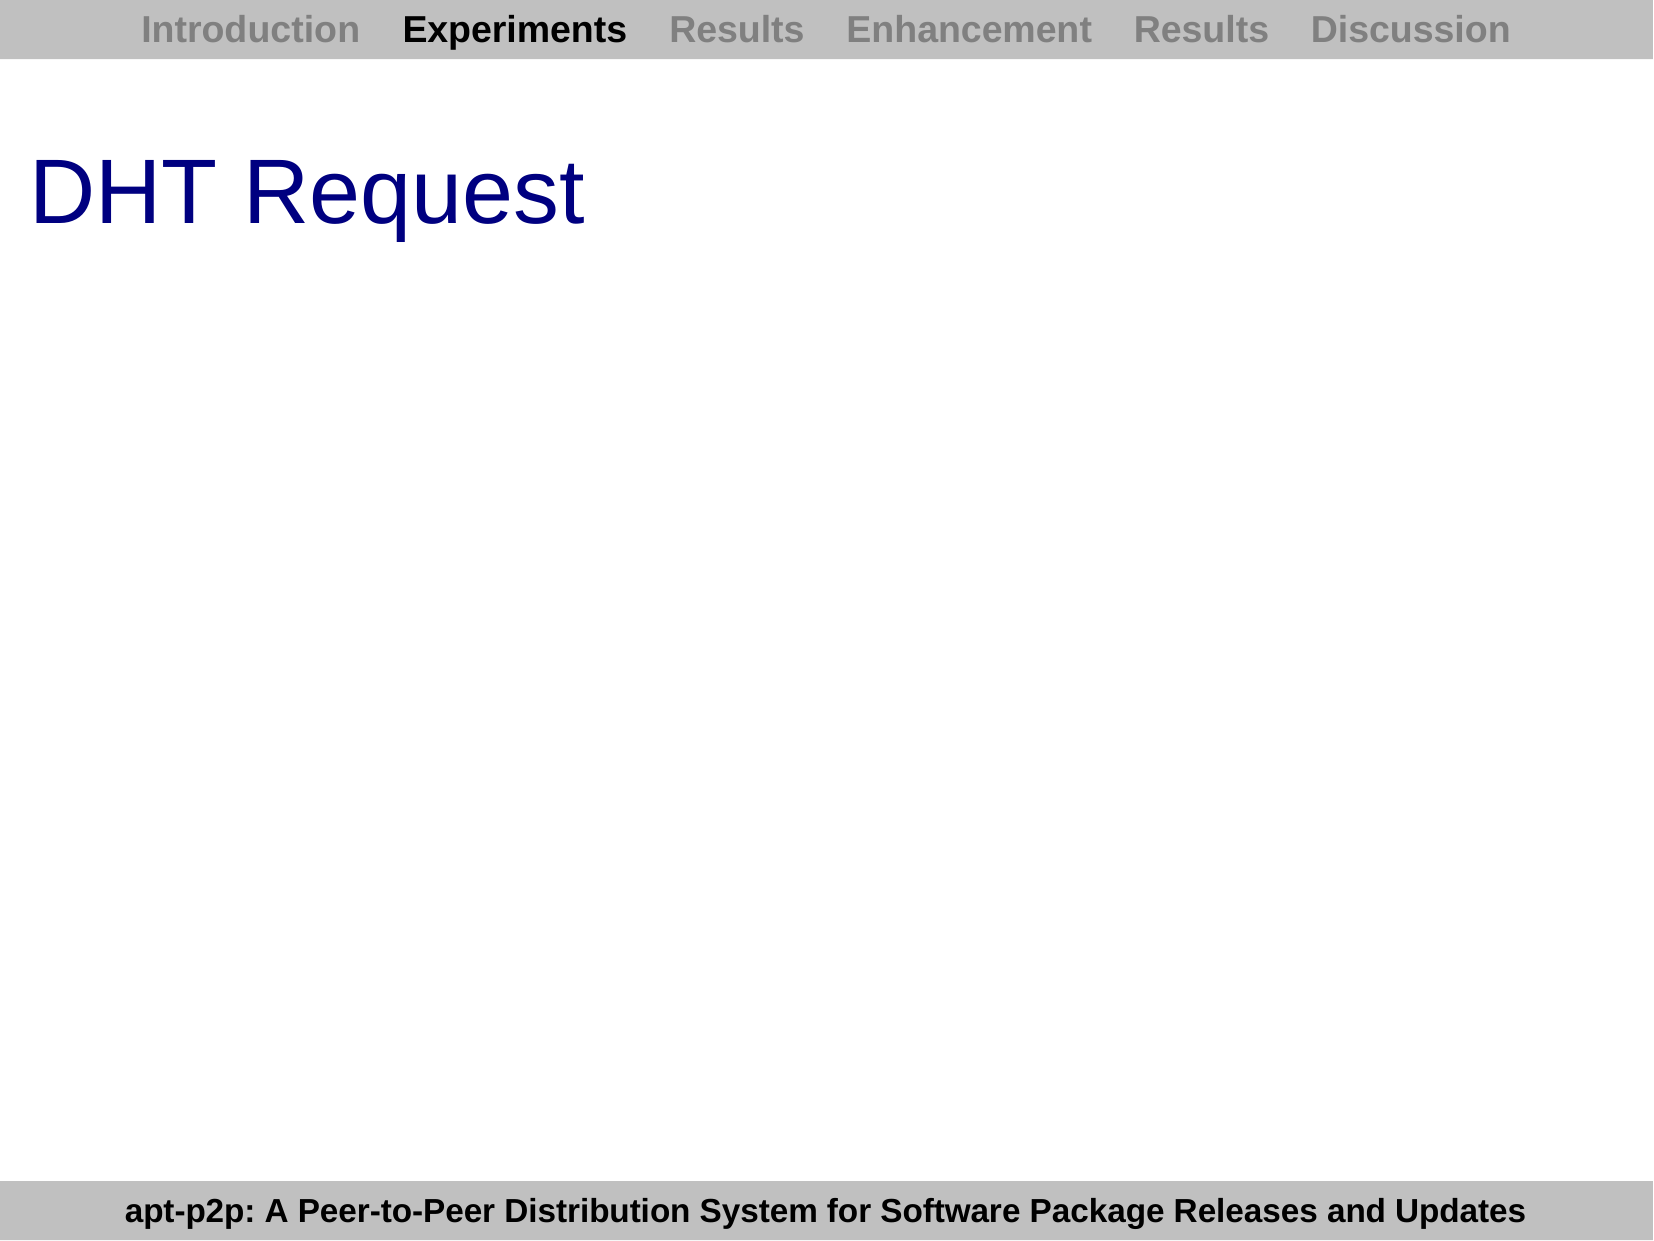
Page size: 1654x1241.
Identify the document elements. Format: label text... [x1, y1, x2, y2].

title DHT Request [29, 88, 1442, 296]
